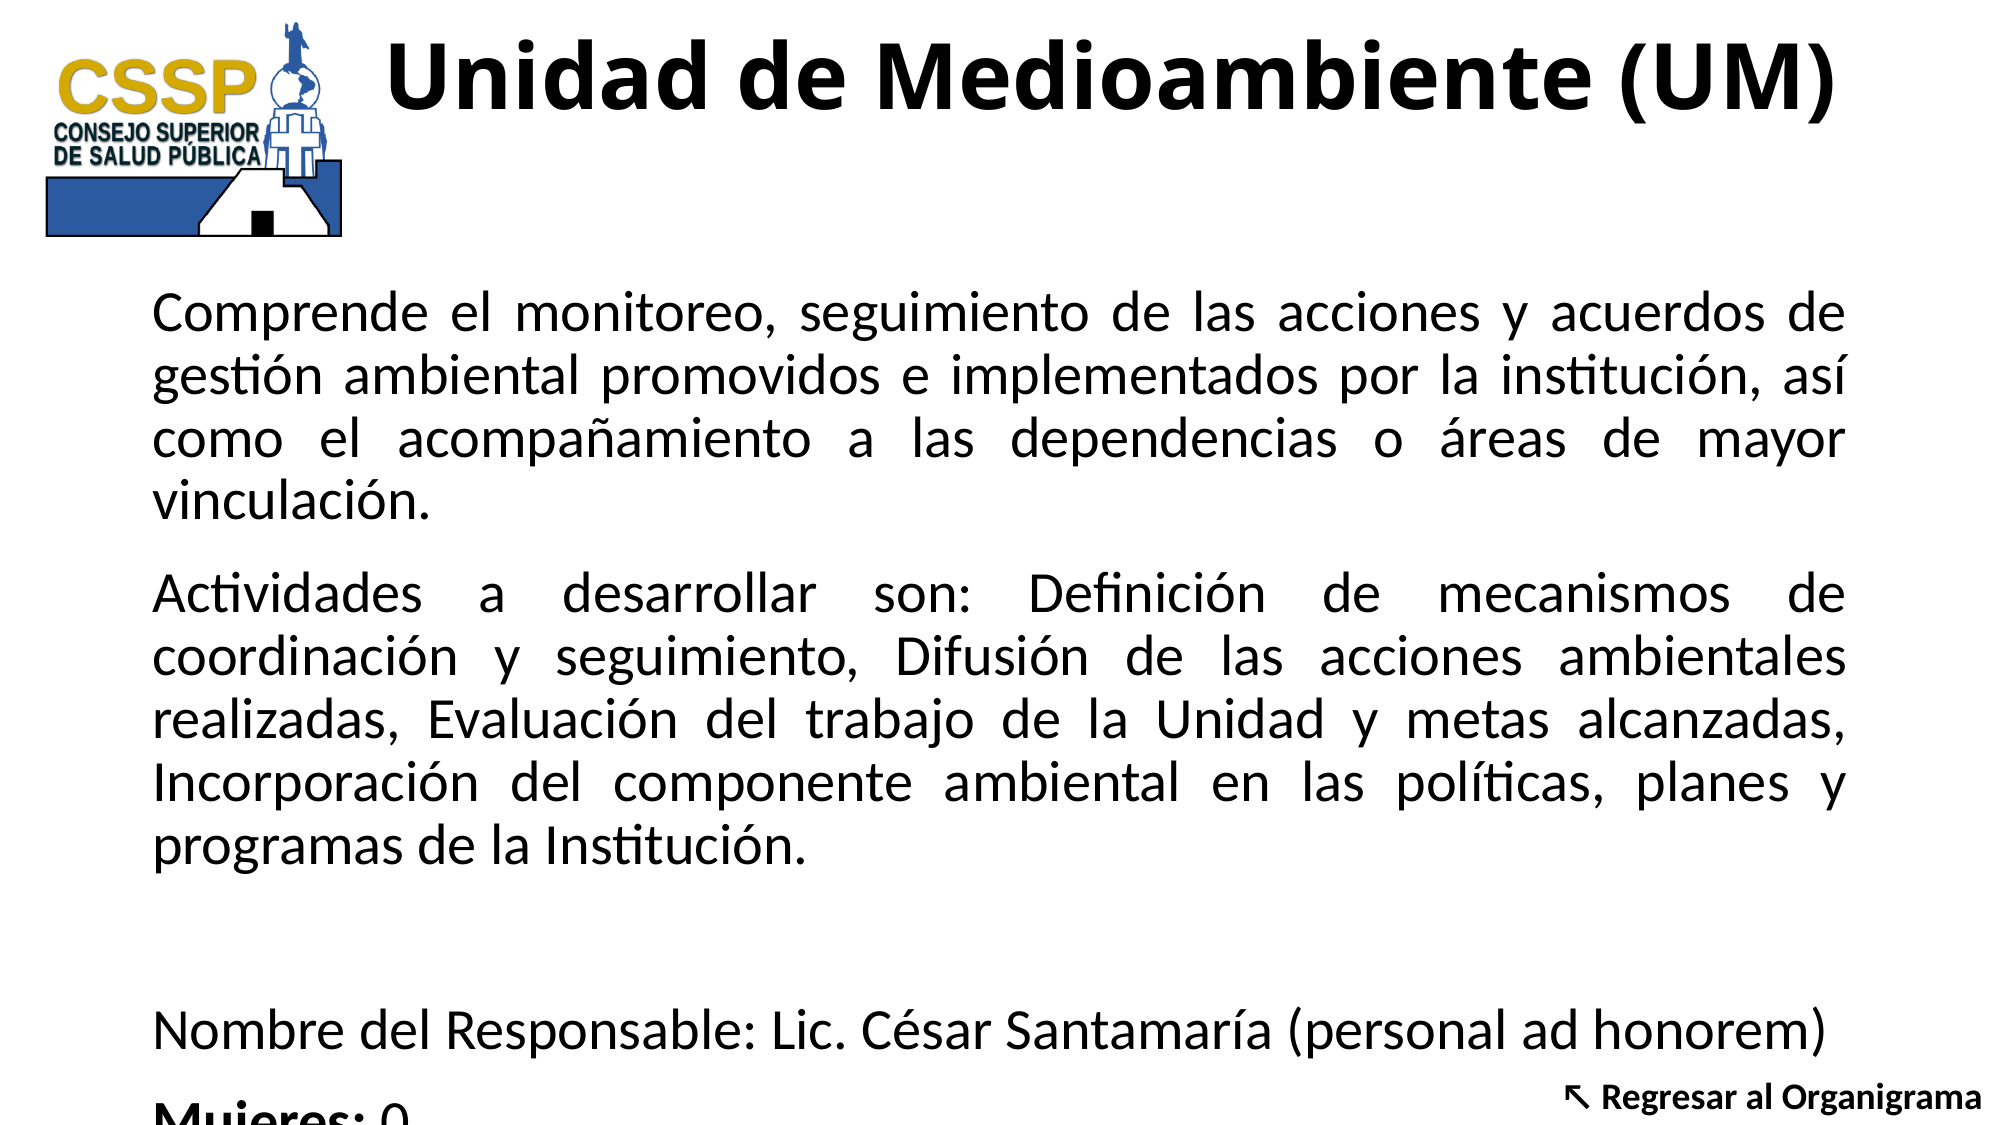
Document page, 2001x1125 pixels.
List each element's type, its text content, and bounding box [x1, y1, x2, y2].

title Unidad de Medioambiente (UM) [368, 22, 1863, 241]
picture [44, 22, 342, 237]
list Comprende el monitoreo, seguimiento de las acciones y acuerdos de gestión ambiental promovidos e implementados por la institución, así como el acompañamiento a las dependencias o áreas de mayor vinculación. Actividades a desarrollar son: Definición de mecanismos de coordinación y seguimiento, Difusión de las acciones ambientales realizadas, Evaluación del trabajo de la Unidad y metas alcanzadas, Incorporación del componente ambiental en las políticas, planes y programas de la Institución. Nombre del Responsable: Lic. César Santamaría (personal ad honorem) Mujeres: 0 Hombres: 1 Total de empleados: 1 [137, 273, 1863, 1066]
text_box ↖ Regresar al Organigrama [1546, 1064, 1999, 1125]
